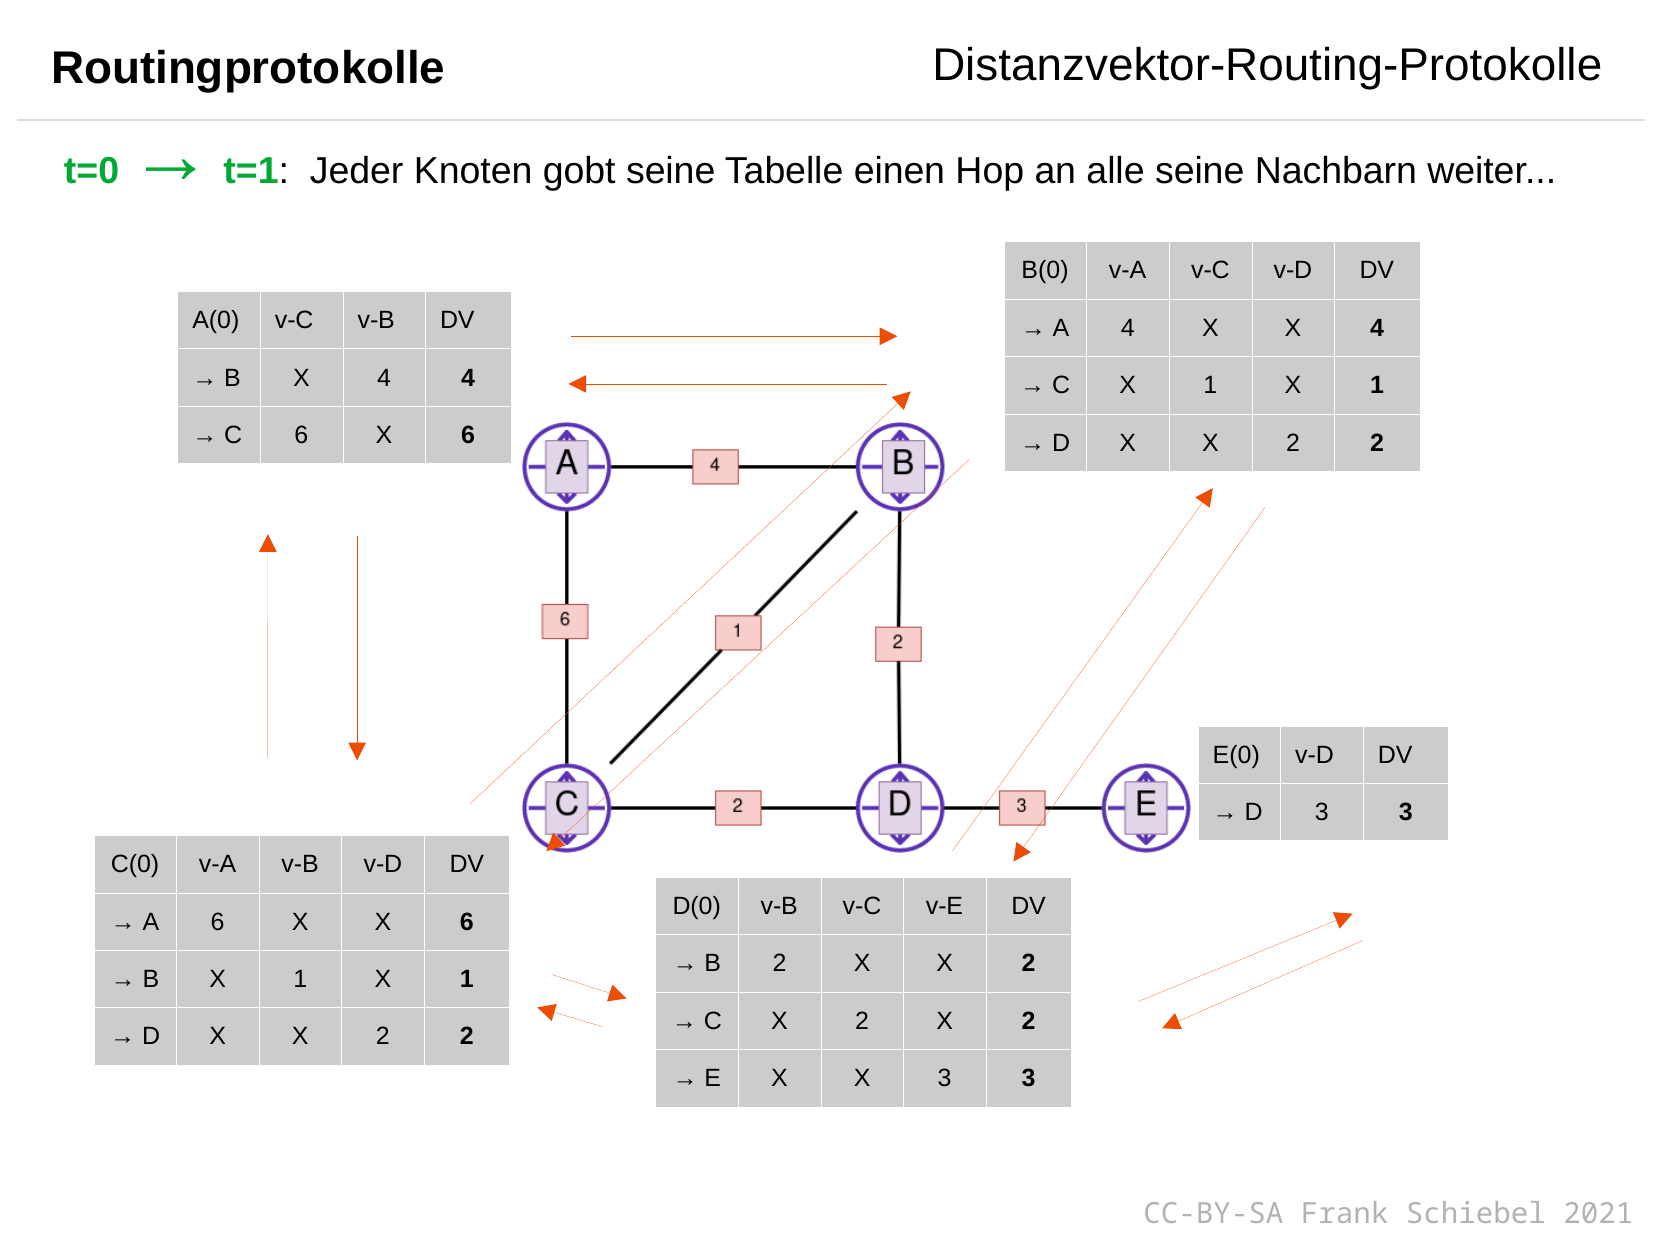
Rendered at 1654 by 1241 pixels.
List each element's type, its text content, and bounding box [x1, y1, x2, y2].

table_cell 3 [1281, 784, 1363, 840]
table_header B(0) [1005, 242, 1086, 299]
table_cell X [261, 349, 343, 406]
table_cell X [342, 951, 424, 1007]
table_cell 3 [1364, 784, 1448, 840]
table_cell → C [656, 993, 738, 1049]
table_cell 4 [1087, 300, 1169, 356]
table_cell → D [1199, 784, 1280, 840]
table_cell 6 [425, 894, 509, 950]
table_cell → D [1005, 415, 1086, 471]
table_cell 6 [177, 894, 259, 950]
table_header DV [1364, 727, 1448, 783]
table_cell 3 [987, 1050, 1071, 1107]
table_cell 2 [1335, 415, 1420, 471]
table_header v-A [1087, 242, 1169, 299]
table_cell 1 [425, 951, 509, 1007]
table_header DV [987, 878, 1071, 934]
table_cell X [260, 1008, 341, 1065]
table_cell X [904, 935, 986, 992]
table_cell → B [178, 349, 260, 406]
table_header v-E [904, 878, 986, 934]
text_box Distanzvektor-Routing-Protokolle [904, 31, 1618, 98]
table_cell X [1170, 415, 1252, 471]
table_header v-D [1281, 727, 1363, 783]
table_cell X [904, 993, 986, 1049]
table_header C(0) [95, 836, 176, 893]
table_header D(0) [656, 878, 738, 934]
table_cell X [1087, 357, 1169, 414]
table_cell 1 [1335, 357, 1420, 414]
table_cell X [739, 993, 821, 1049]
table_cell 2 [739, 935, 821, 992]
table_cell 1 [260, 951, 341, 1007]
table_header v-D [342, 836, 424, 893]
table_cell → A [1005, 300, 1086, 356]
table_cell X [1253, 300, 1334, 356]
table_header v-B [739, 878, 821, 934]
table_header v-B [260, 836, 341, 893]
table_cell X [177, 1008, 259, 1065]
table_cell 2 [987, 935, 1071, 992]
picture [1025, 614, 1191, 853]
table_cell X [344, 407, 425, 463]
table_cell X [260, 894, 341, 950]
table_cell X [822, 1050, 903, 1107]
picture [522, 422, 1191, 853]
picture [522, 422, 876, 754]
table_header DV [426, 292, 511, 348]
table_cell 3 [904, 1050, 986, 1107]
table_cell 2 [1253, 415, 1334, 471]
table_cell 2 [425, 1008, 509, 1065]
table_cell 6 [261, 407, 343, 463]
table_cell → A [95, 894, 176, 950]
table_cell → E [656, 1050, 738, 1107]
table_header v-A [177, 836, 259, 893]
table_cell X [1087, 415, 1169, 471]
table_cell → B [95, 951, 176, 1007]
table_cell 2 [342, 1008, 424, 1065]
table_cell 4 [1335, 300, 1420, 356]
table_cell X [342, 894, 424, 950]
table_cell → C [1005, 357, 1086, 414]
table_cell X [739, 1050, 821, 1107]
table_cell 4 [344, 349, 425, 406]
table_cell 1 [1170, 357, 1252, 414]
table_header v-C [1170, 242, 1252, 299]
table_header DV [1335, 242, 1420, 299]
table_header v-D [1253, 242, 1334, 299]
table_cell X [177, 951, 259, 1007]
table_cell → D [95, 1008, 176, 1065]
table_cell → C [178, 407, 260, 463]
table_cell 2 [822, 993, 903, 1049]
table_cell X [1170, 300, 1252, 356]
table_header v-C [261, 292, 343, 348]
text_box Routingprotokolle [36, 35, 550, 102]
table_cell X [822, 935, 903, 992]
table_header DV [425, 836, 509, 893]
text_box t=0 → t=1: Jeder Knoten gobt seine Tabelle einen Hop an alle seine Nachbarn weiter... [49, 101, 1639, 284]
table_cell 4 [426, 349, 511, 406]
table_cell → B [656, 935, 738, 992]
table_header v-B [344, 292, 425, 348]
table_header A(0) [178, 292, 260, 348]
table_cell X [1253, 357, 1334, 414]
table_cell 6 [426, 407, 511, 463]
table_header v-C [822, 878, 903, 934]
table_cell 2 [987, 993, 1071, 1049]
table_header E(0) [1199, 727, 1280, 783]
